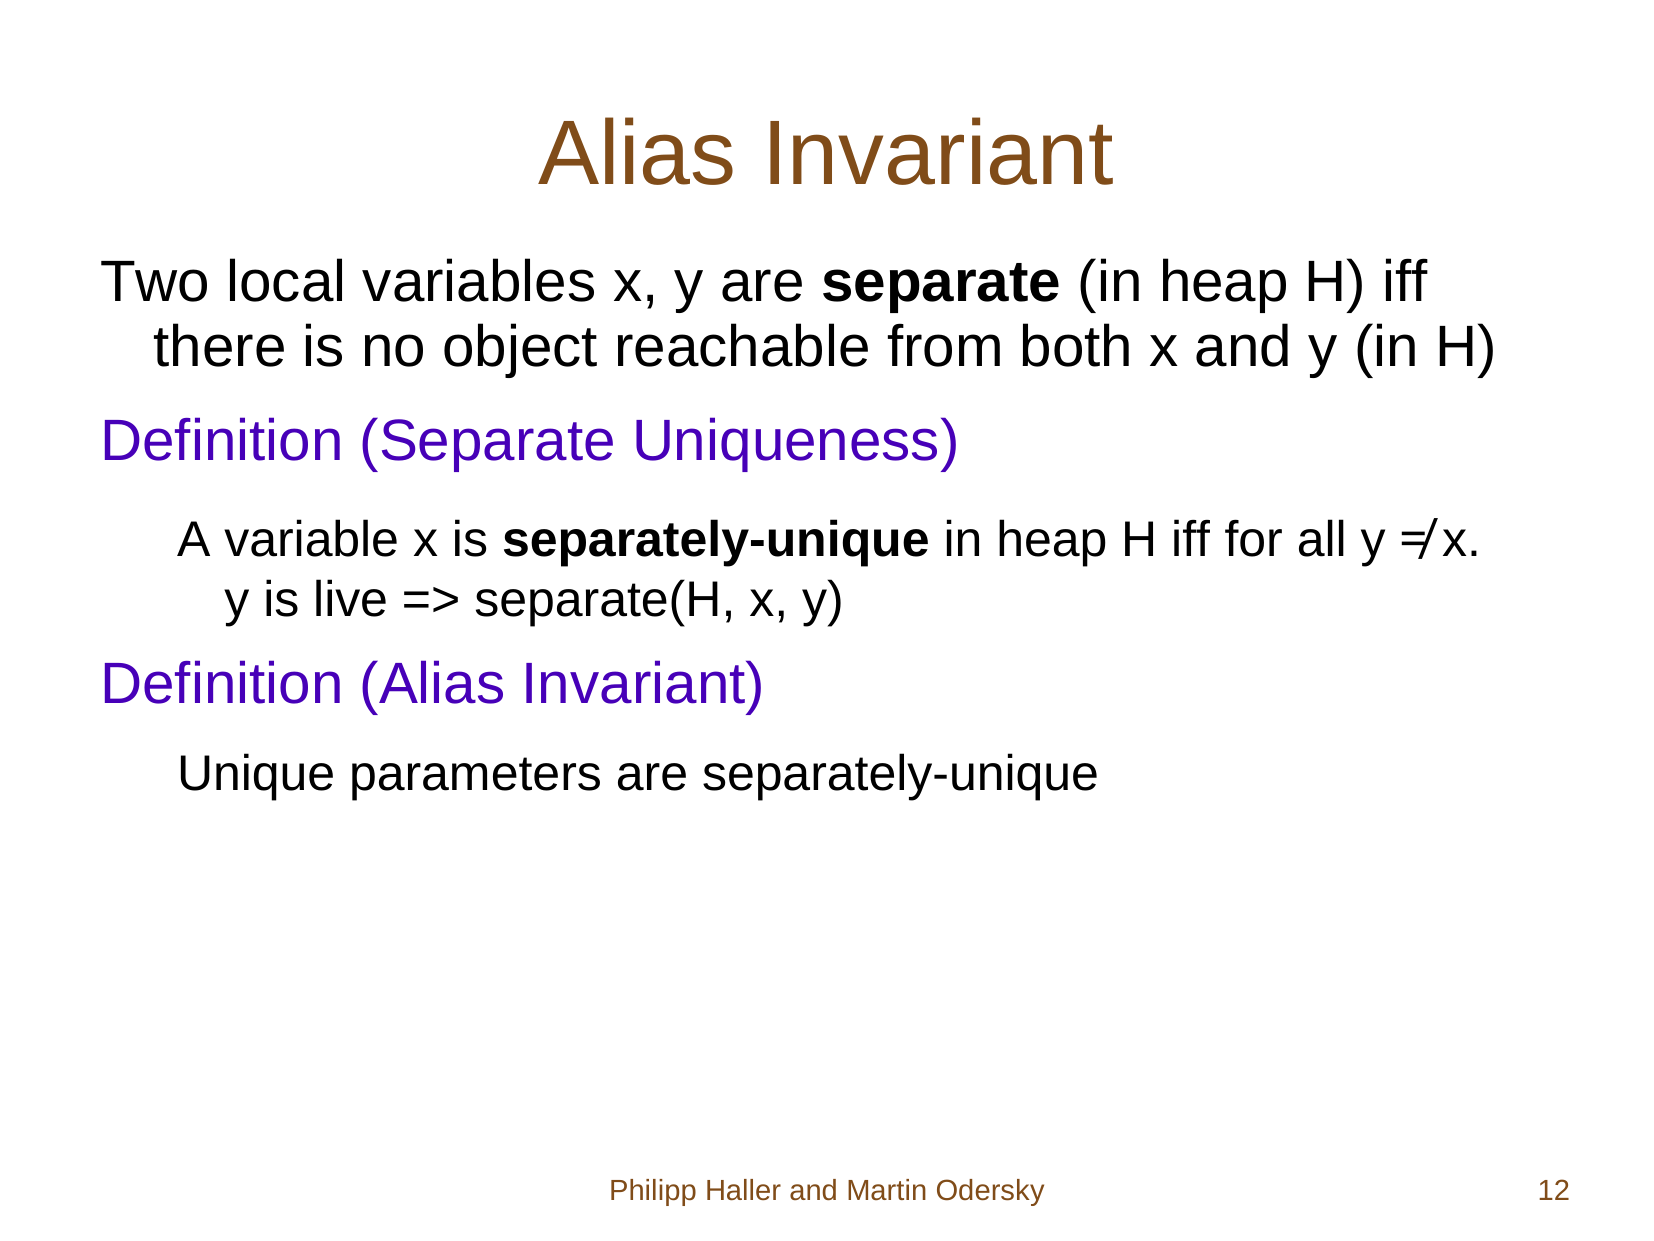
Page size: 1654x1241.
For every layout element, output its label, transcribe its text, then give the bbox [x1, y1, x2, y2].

list Two local variables x, y are separate (in heap H) iff there is no object reachable from both x and y (in H) Definition (Separate Uniqueness) A variable x is separately-unique in heap H iff for all y ≠ x. y is live => separate(H, x, y) Definition (Alias Invariant) Unique parameters are separately-unique [82, 248, 1571, 1118]
title Alias Invariant [82, 56, 1571, 248]
